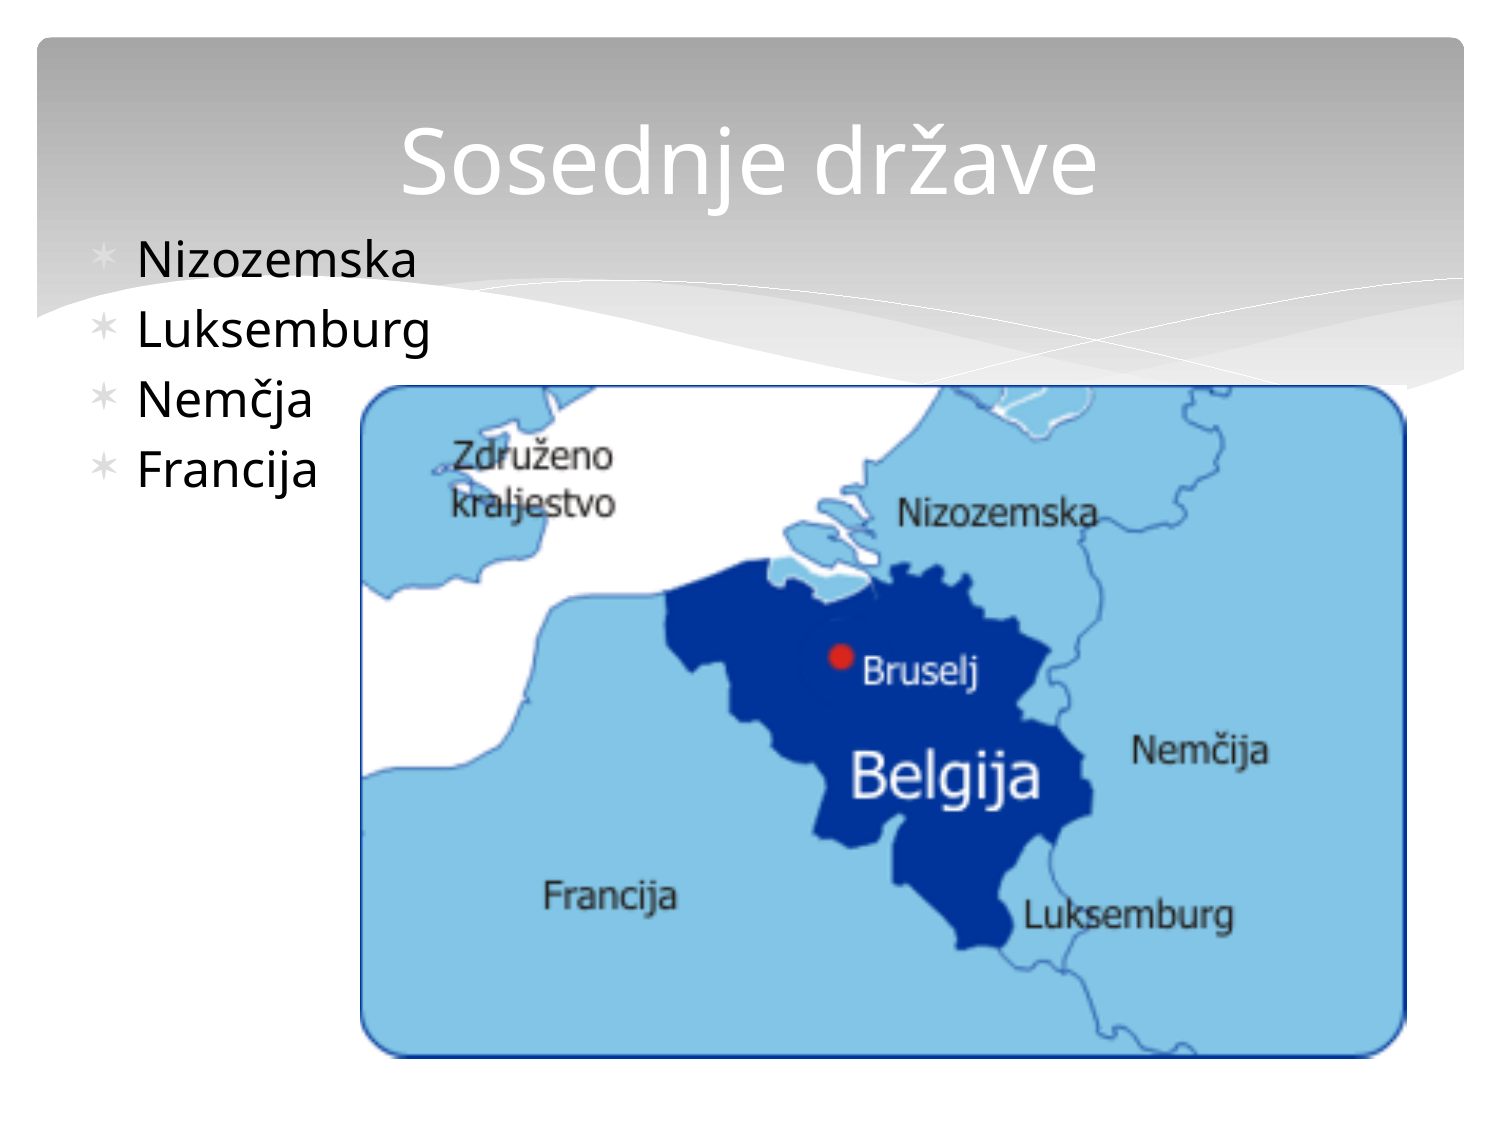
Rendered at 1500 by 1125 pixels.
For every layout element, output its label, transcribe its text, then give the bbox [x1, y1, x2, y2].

picture [360, 385, 1407, 1059]
title Sosednje države [75, 55, 1425, 261]
list Nizozemska Luksemburg Nemčja Francija [76, 261, 1359, 1094]
